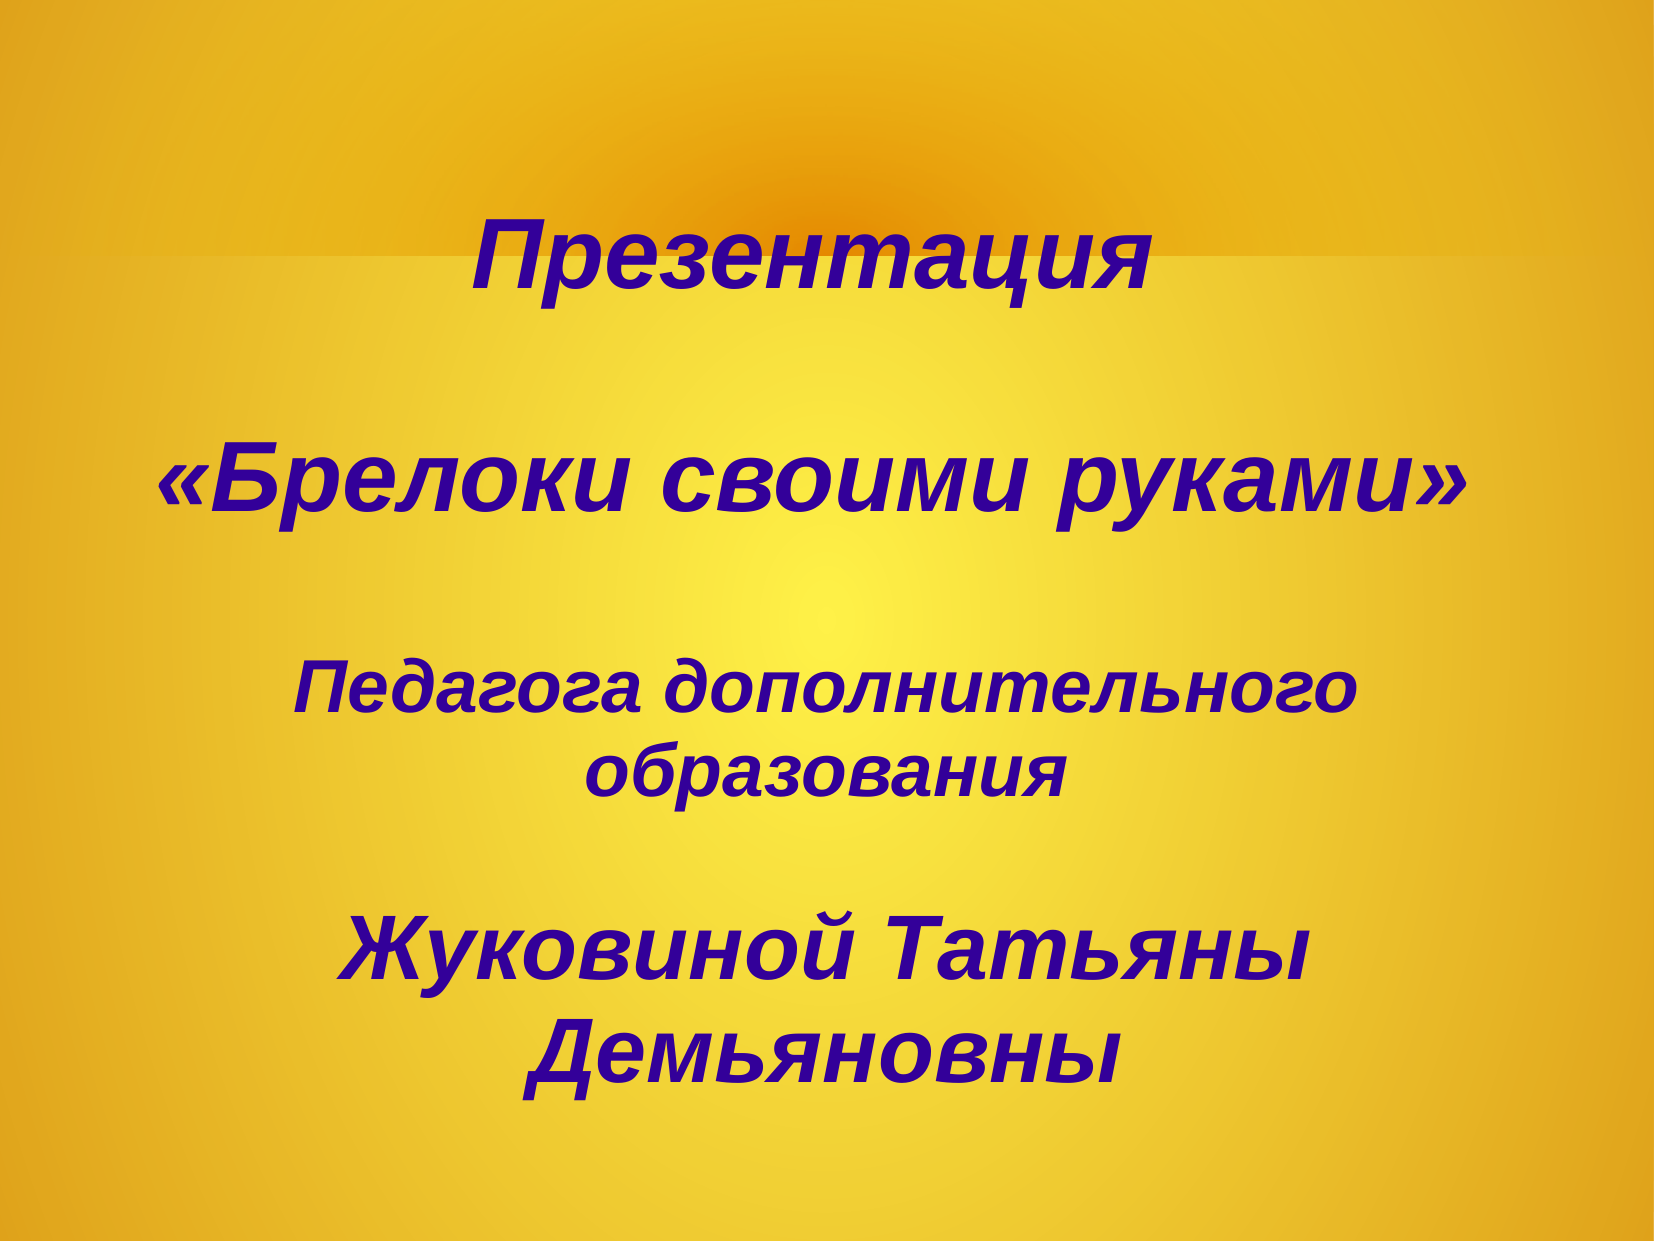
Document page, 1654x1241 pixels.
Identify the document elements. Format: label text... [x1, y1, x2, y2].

subtitle Презентация «Брелоки своими руками» Педагога дополнительного образования Жуковиной Татьяны Демьяновны [82, 197, 1571, 1102]
